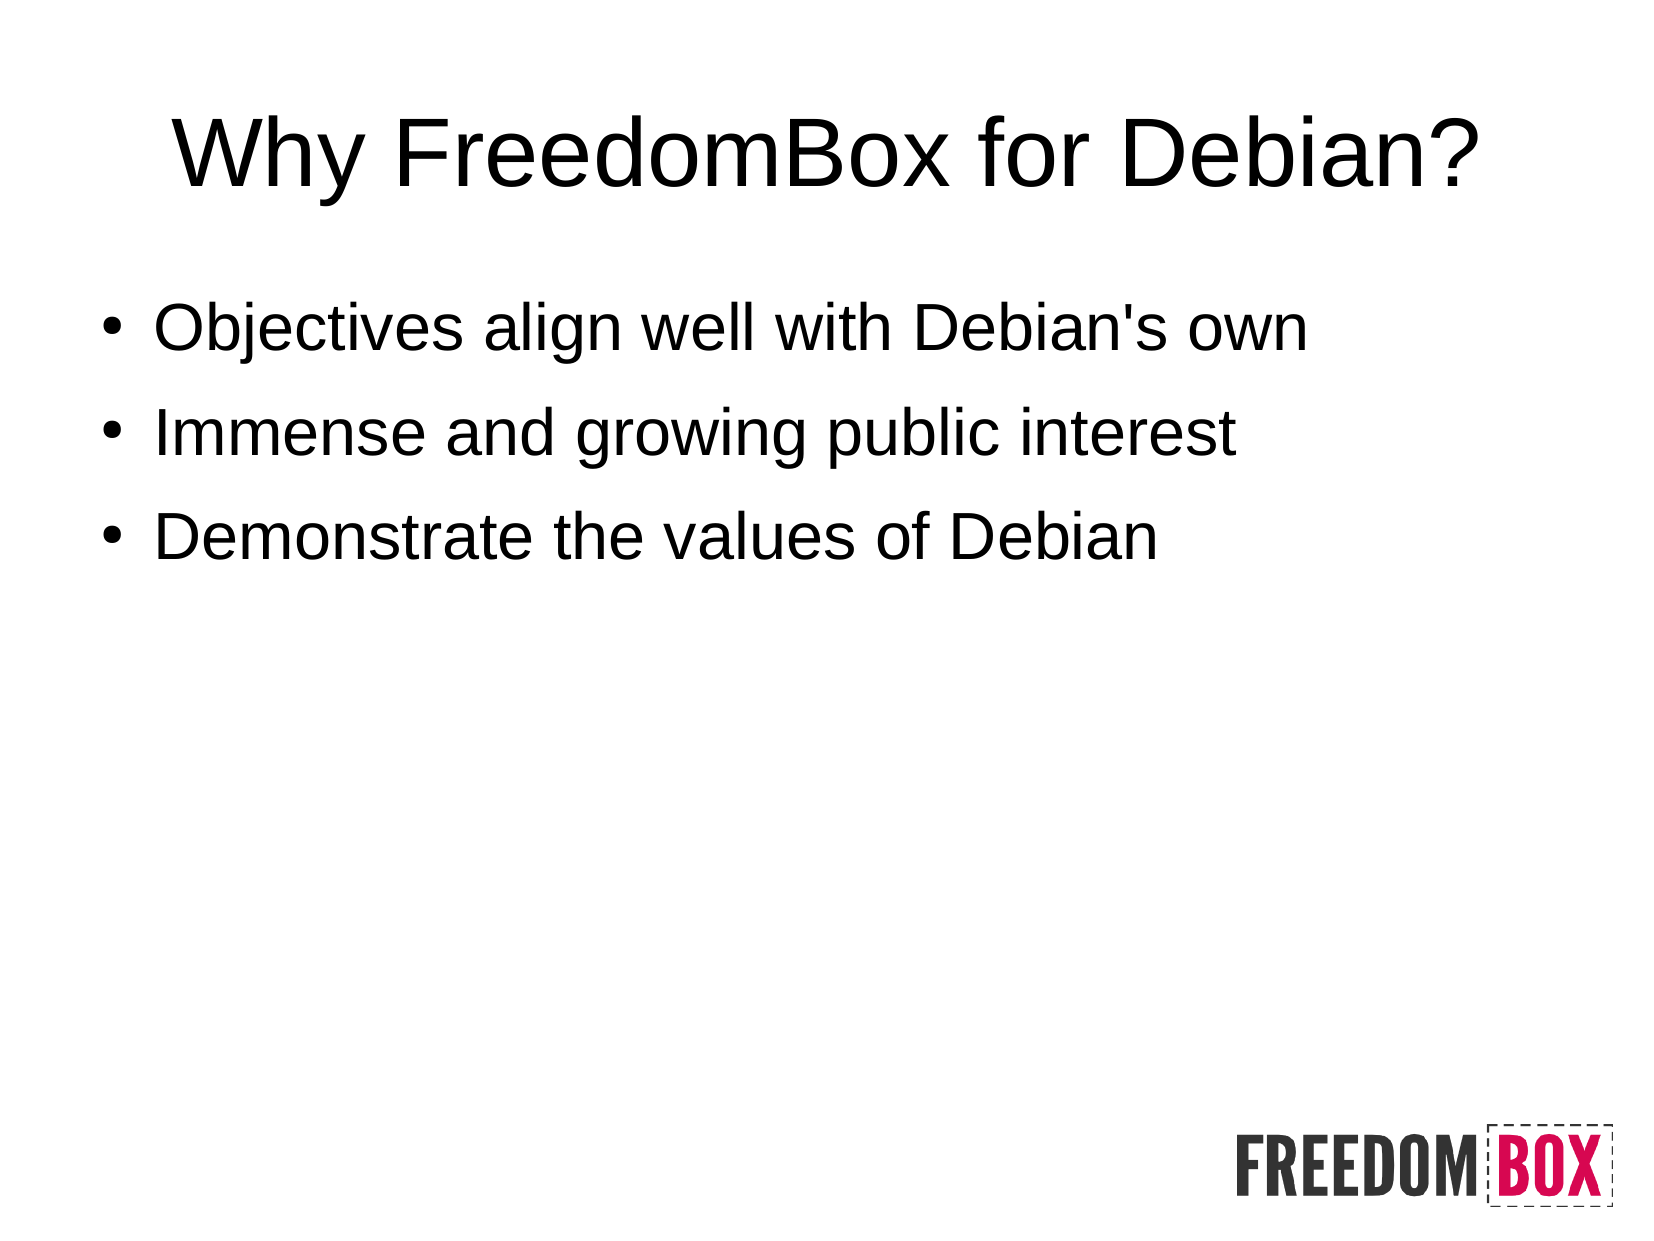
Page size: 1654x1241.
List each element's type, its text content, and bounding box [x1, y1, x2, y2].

list Objectives align well with Debian's own Immense and growing public interest Demonstrate the values of Debian [82, 290, 1571, 1109]
title Why FreedomBox for Debian? [82, 49, 1571, 257]
picture [1237, 1124, 1613, 1207]
